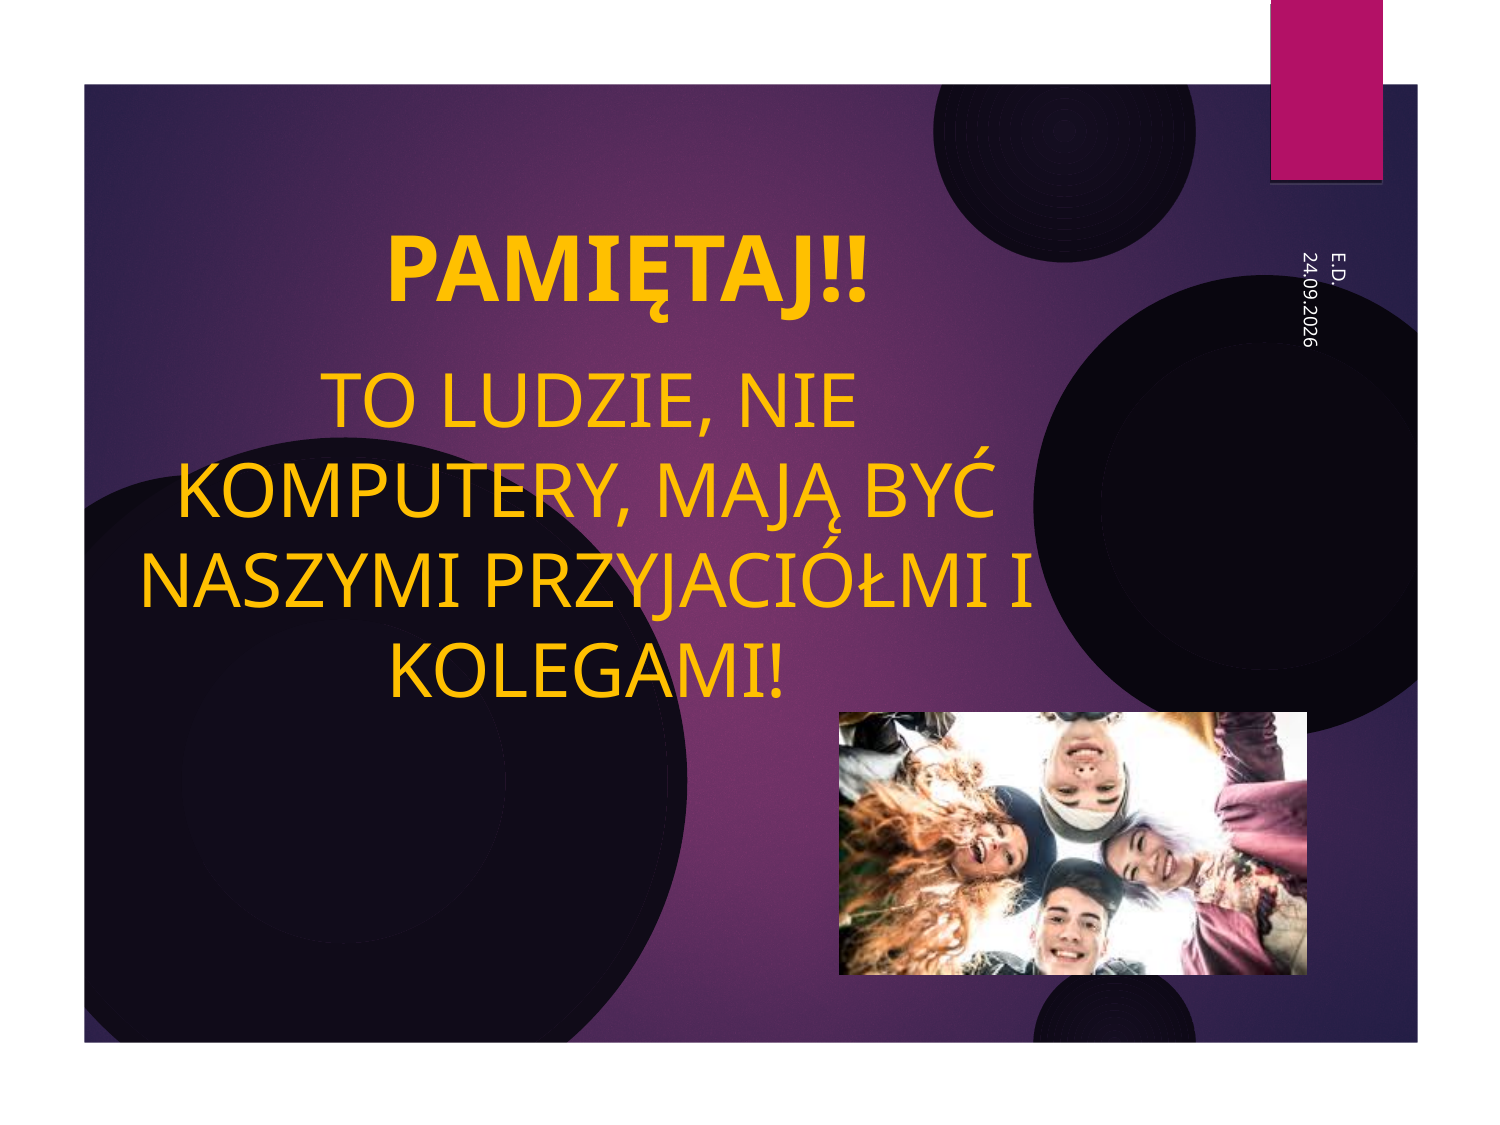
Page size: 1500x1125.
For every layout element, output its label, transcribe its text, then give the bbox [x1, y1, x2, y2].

text_box E.D. [1320, 237, 1359, 871]
text_box 2021/2/4 [1292, 237, 1320, 401]
subtitle TO LUDZIE, NIE KOMPUTERY, MAJĄ BYĆ NASZYMI PRZYJACIÓŁMI I KOLEGAMI! [118, 345, 1055, 783]
picture [839, 712, 1307, 975]
title PAMIĘTAJ!! [142, 33, 1113, 327]
